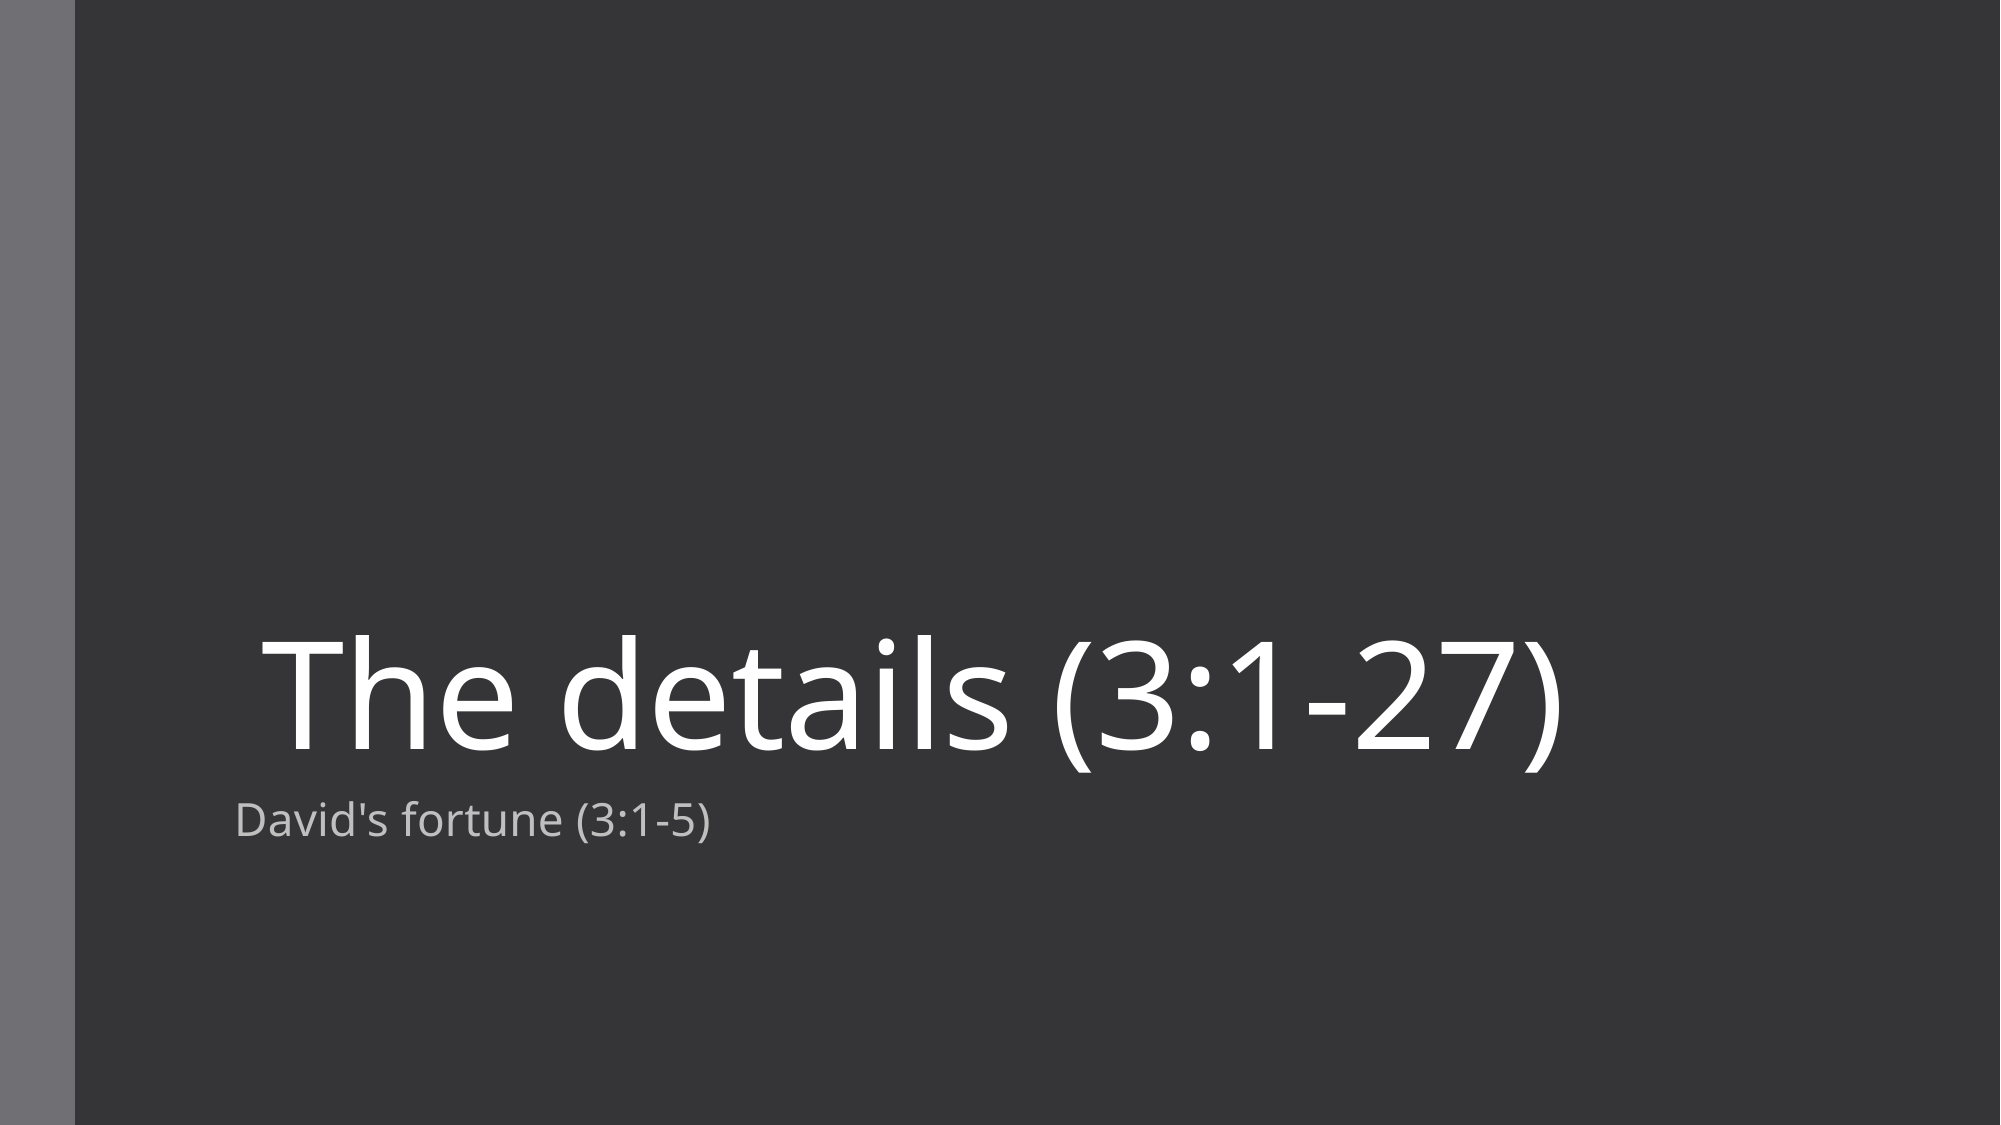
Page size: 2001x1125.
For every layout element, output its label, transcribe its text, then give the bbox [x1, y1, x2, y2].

subtitle David's fortune (3:1-5) [206, 787, 1752, 1066]
title The details (3:1-27) [206, 124, 1752, 787]
